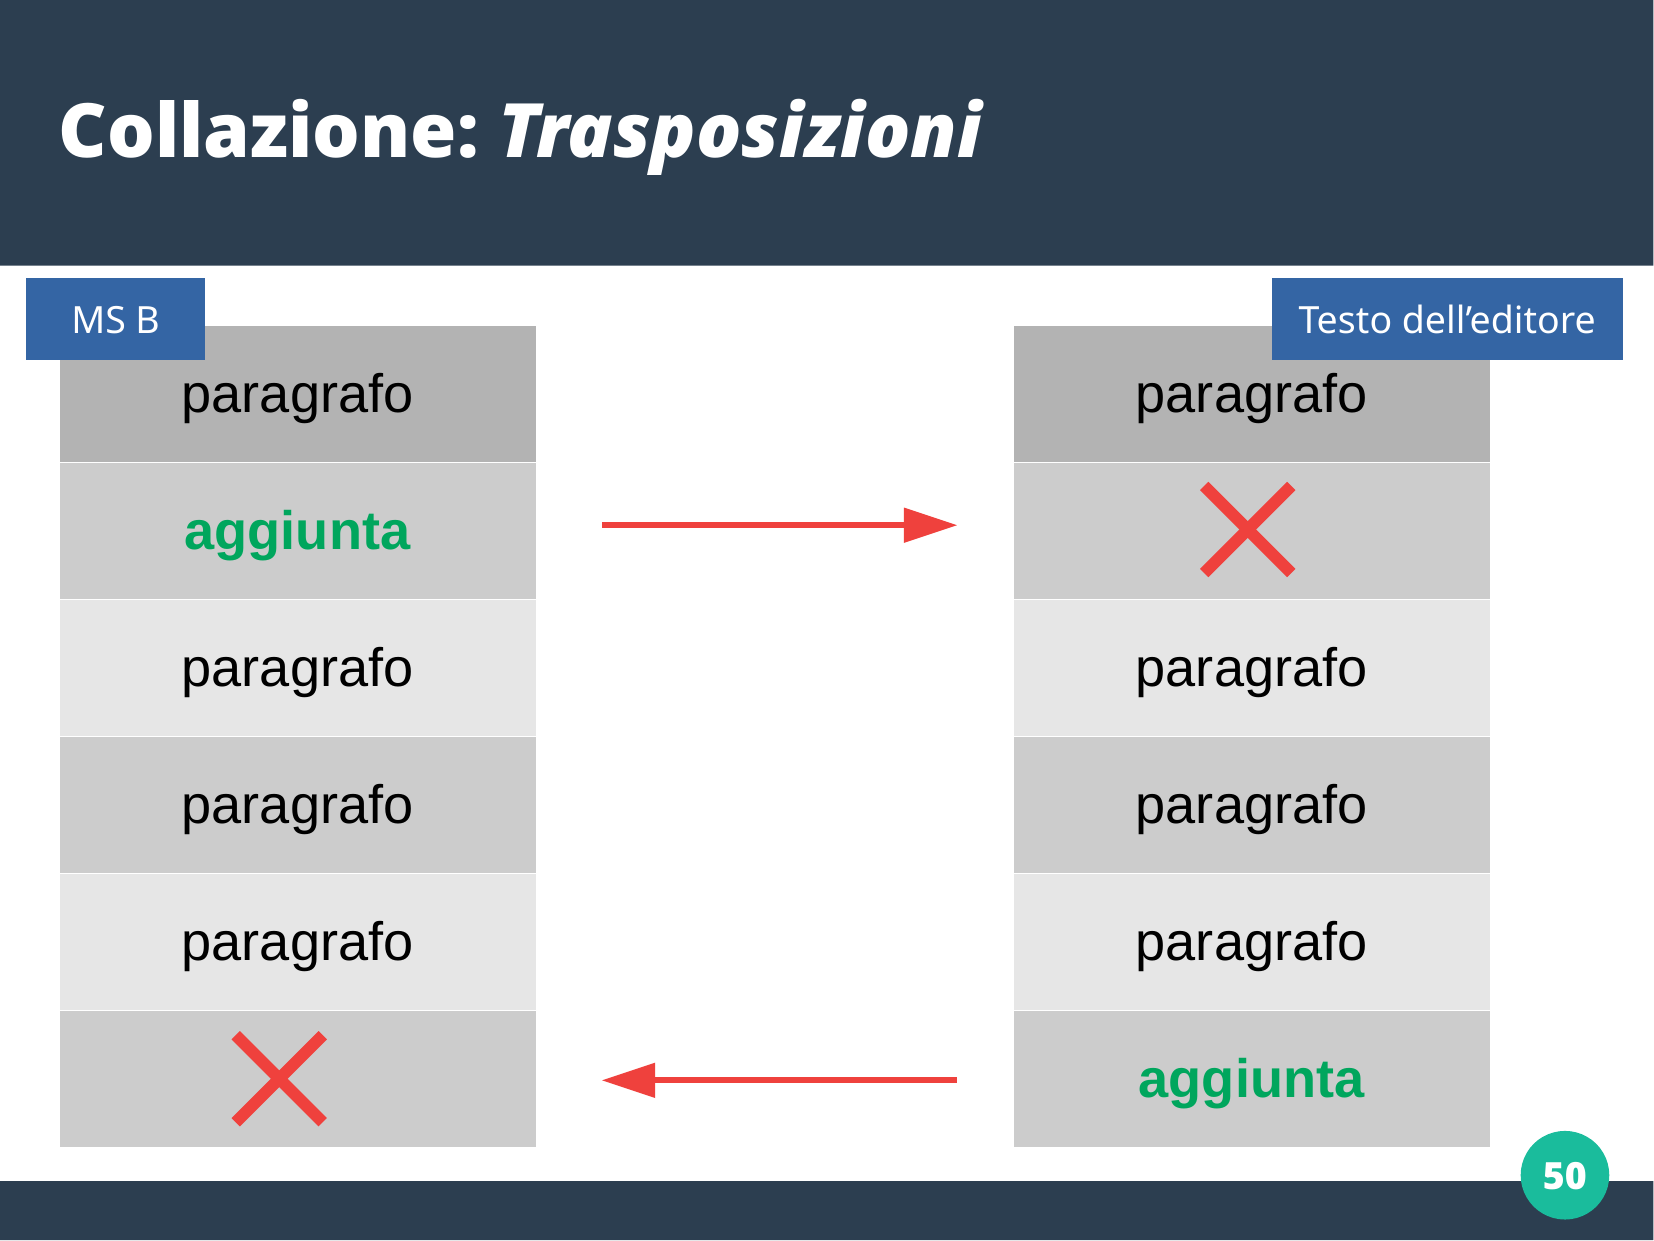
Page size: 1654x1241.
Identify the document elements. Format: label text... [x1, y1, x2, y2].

table_cell [537, 874, 1013, 1010]
table_cell [537, 737, 1013, 873]
table_cell paragrafo [60, 600, 536, 736]
table_cell [537, 1011, 1013, 1147]
table_cell [1014, 463, 1490, 599]
table_cell paragrafo [60, 874, 536, 1010]
table_cell paragrafo [60, 737, 536, 873]
text_box Testo dell’editore [1272, 278, 1623, 360]
table_cell [60, 1011, 536, 1147]
table_cell [537, 463, 1013, 599]
title Collazione: Trasposizioni [59, 49, 1595, 207]
table_cell paragrafo [1014, 600, 1490, 736]
text_box MS B [26, 278, 205, 360]
table_header paragrafo [1014, 326, 1490, 462]
table_cell aggiunta [1014, 1011, 1490, 1147]
table_header paragrafo [60, 326, 536, 462]
table_header [537, 326, 1013, 462]
table_cell aggiunta [60, 463, 536, 599]
table_cell paragrafo [1014, 737, 1490, 873]
table_cell paragrafo [1014, 874, 1490, 1010]
table_cell [537, 600, 1013, 736]
